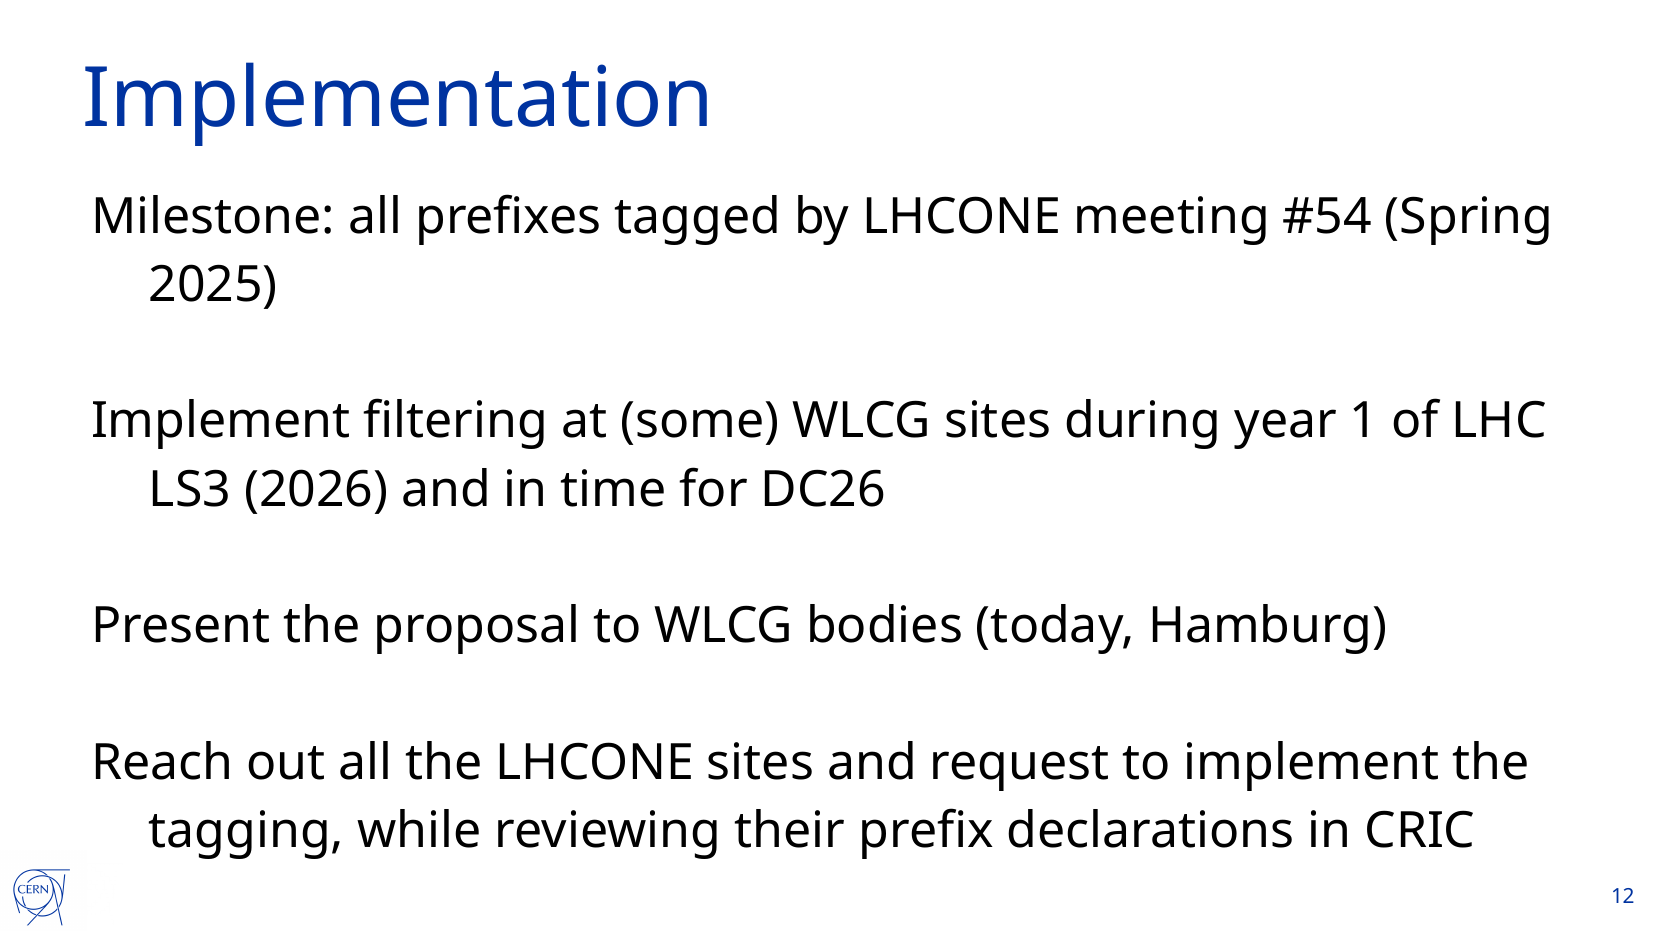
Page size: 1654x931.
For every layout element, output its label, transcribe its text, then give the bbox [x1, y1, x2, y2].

text_box Milestone: all prefixes tagged by LHCONE meeting #54 (Spring 2025) Implement filtering at (some) WLCG sites during year 1 of LHC LS3 (2026) and in time for DC26 Present the proposal to WLCG bodies (today, Hamburg) Reach out all the LHCONE sites and request to implement the tagging, while reviewing their prefix declarations in CRIC Monitor the progress of the tagging in the LHCONE routing tables [76, 172, 1630, 931]
picture [0, 850, 76, 931]
title Implementation [82, 37, 1571, 166]
